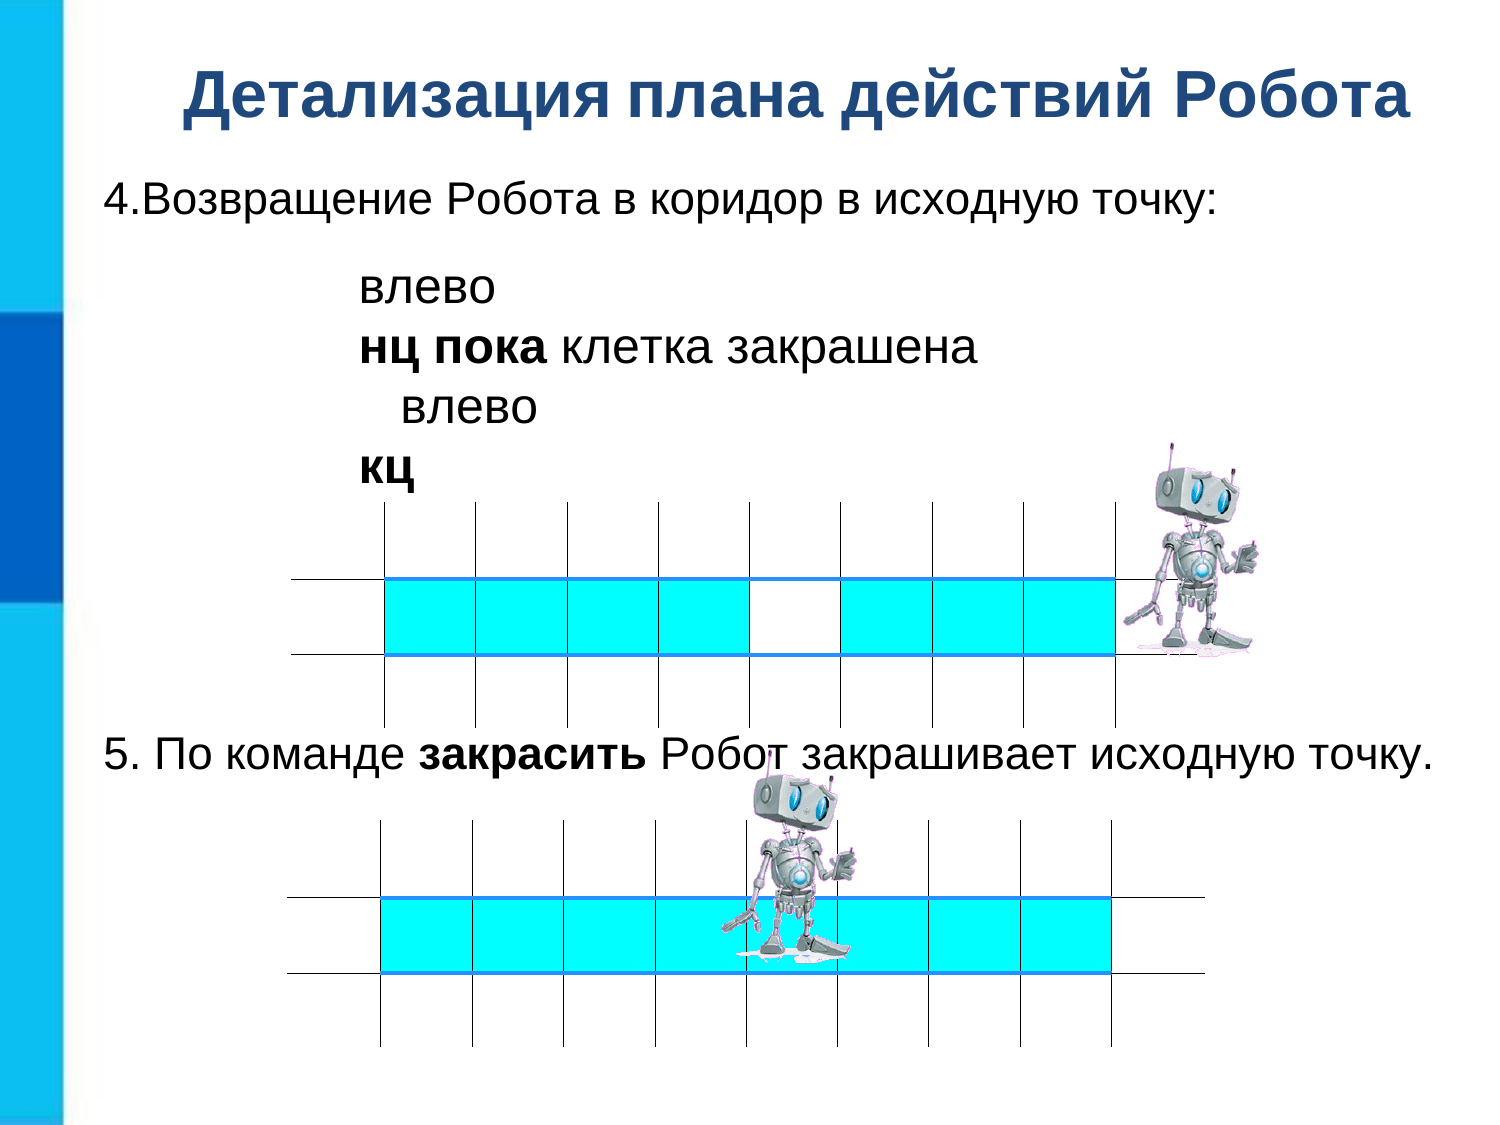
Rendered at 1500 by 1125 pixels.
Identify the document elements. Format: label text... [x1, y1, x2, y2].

table_header [568, 506, 658, 577]
table_header [929, 824, 1020, 896]
table_cell [659, 657, 749, 716]
table_cell [1021, 975, 1111, 1047]
table_header [1024, 506, 1115, 577]
table_cell [381, 975, 472, 1047]
table_header [295, 506, 384, 579]
table_cell [291, 898, 380, 973]
table_cell [747, 975, 837, 1047]
table_cell [659, 581, 749, 653]
table_cell [381, 900, 472, 971]
table_header [476, 506, 567, 577]
table_header [381, 824, 472, 896]
table_header [873, 824, 928, 896]
table_cell [750, 581, 840, 653]
table_cell [1116, 667, 1204, 716]
table_cell [1024, 581, 1115, 653]
table_cell [1024, 657, 1115, 716]
table_header [564, 824, 655, 896]
table_cell [385, 657, 475, 716]
table_header [1021, 824, 1111, 896]
table_cell [656, 900, 714, 971]
table_cell [841, 581, 932, 653]
table_cell [1112, 898, 1201, 973]
text_box 5. По команде закрасить Робот закрашивает исходную точку. [88, 716, 1459, 837]
text_box влево нц пока клетка закрашена влево кц [93, 246, 1441, 502]
table_cell [933, 657, 1023, 716]
table_cell [295, 655, 384, 716]
table_cell [841, 657, 932, 716]
table_header [659, 506, 749, 577]
table_header [473, 824, 563, 896]
table_cell [385, 581, 475, 653]
table_cell [295, 580, 384, 654]
table_cell [476, 581, 567, 653]
table_cell [750, 657, 840, 716]
text_box 4.Возвращение Робота в коридор в исходную точку: [88, 160, 1459, 232]
table_cell [564, 900, 655, 971]
table_cell [568, 581, 658, 653]
table_header [291, 824, 380, 897]
table_cell [929, 900, 1020, 971]
table_cell [929, 975, 1020, 1047]
text_box Детализация плана действий Робота [128, 42, 1465, 139]
table_cell [933, 581, 1023, 653]
table_cell [838, 975, 928, 1047]
table_header [385, 506, 475, 577]
table_header [750, 506, 840, 577]
table_header [841, 506, 932, 577]
table_header [656, 824, 714, 896]
picture [0, 0, 1500, 1125]
table_cell [473, 975, 563, 1047]
table_header [933, 506, 1023, 577]
table_cell [568, 657, 658, 716]
table_header [1112, 824, 1201, 897]
table_cell [564, 975, 655, 1047]
table_cell [1112, 974, 1201, 1047]
table_cell [1021, 900, 1111, 971]
table_cell [656, 975, 746, 1047]
table_cell [291, 974, 380, 1047]
table_cell [873, 900, 928, 971]
table_cell [473, 900, 563, 971]
table_cell [476, 657, 567, 716]
